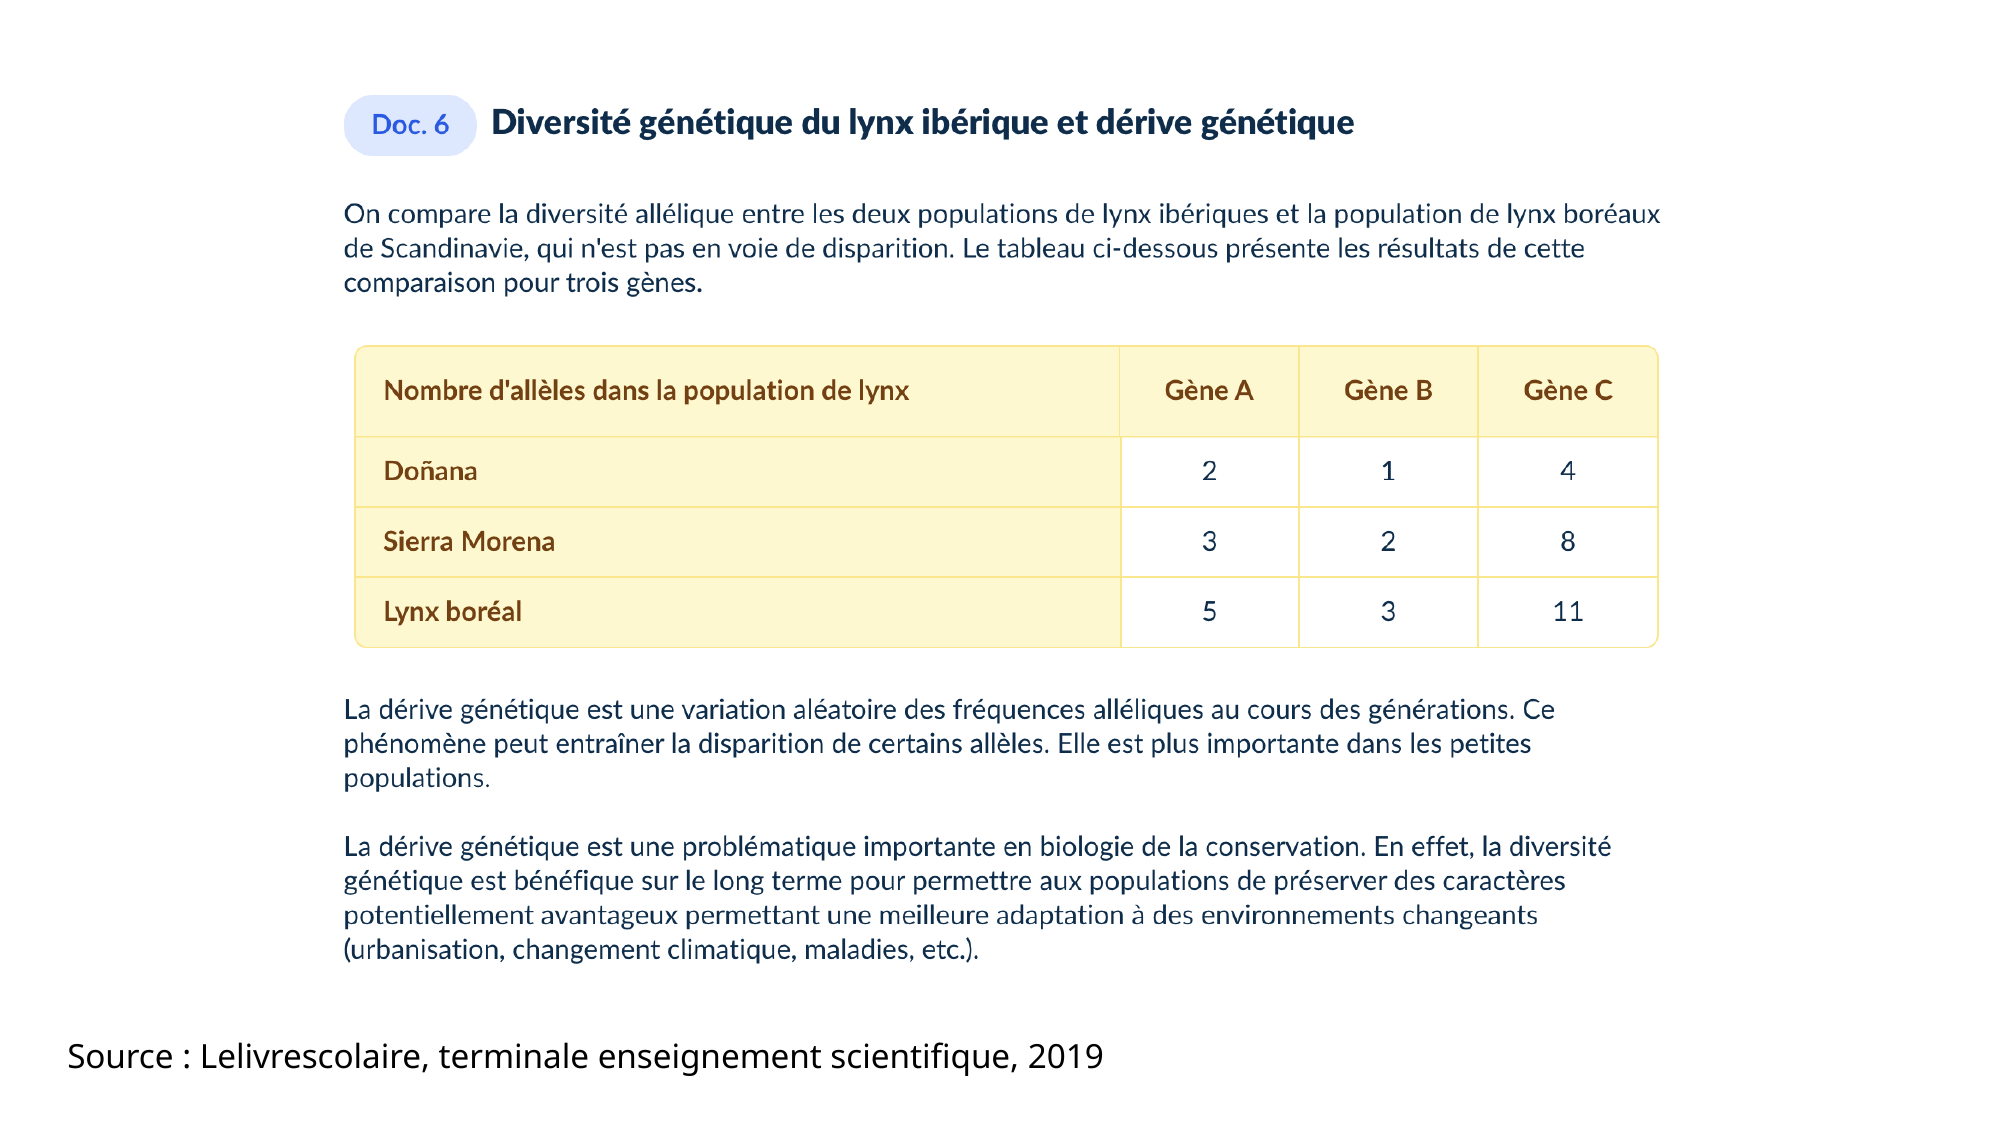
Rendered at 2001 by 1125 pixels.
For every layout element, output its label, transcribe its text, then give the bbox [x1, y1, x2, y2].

text_box Source : Lelivrescolaire, terminale enseignement scientifique, 2019 [52, 1013, 1778, 1102]
picture [297, 59, 1703, 1013]
